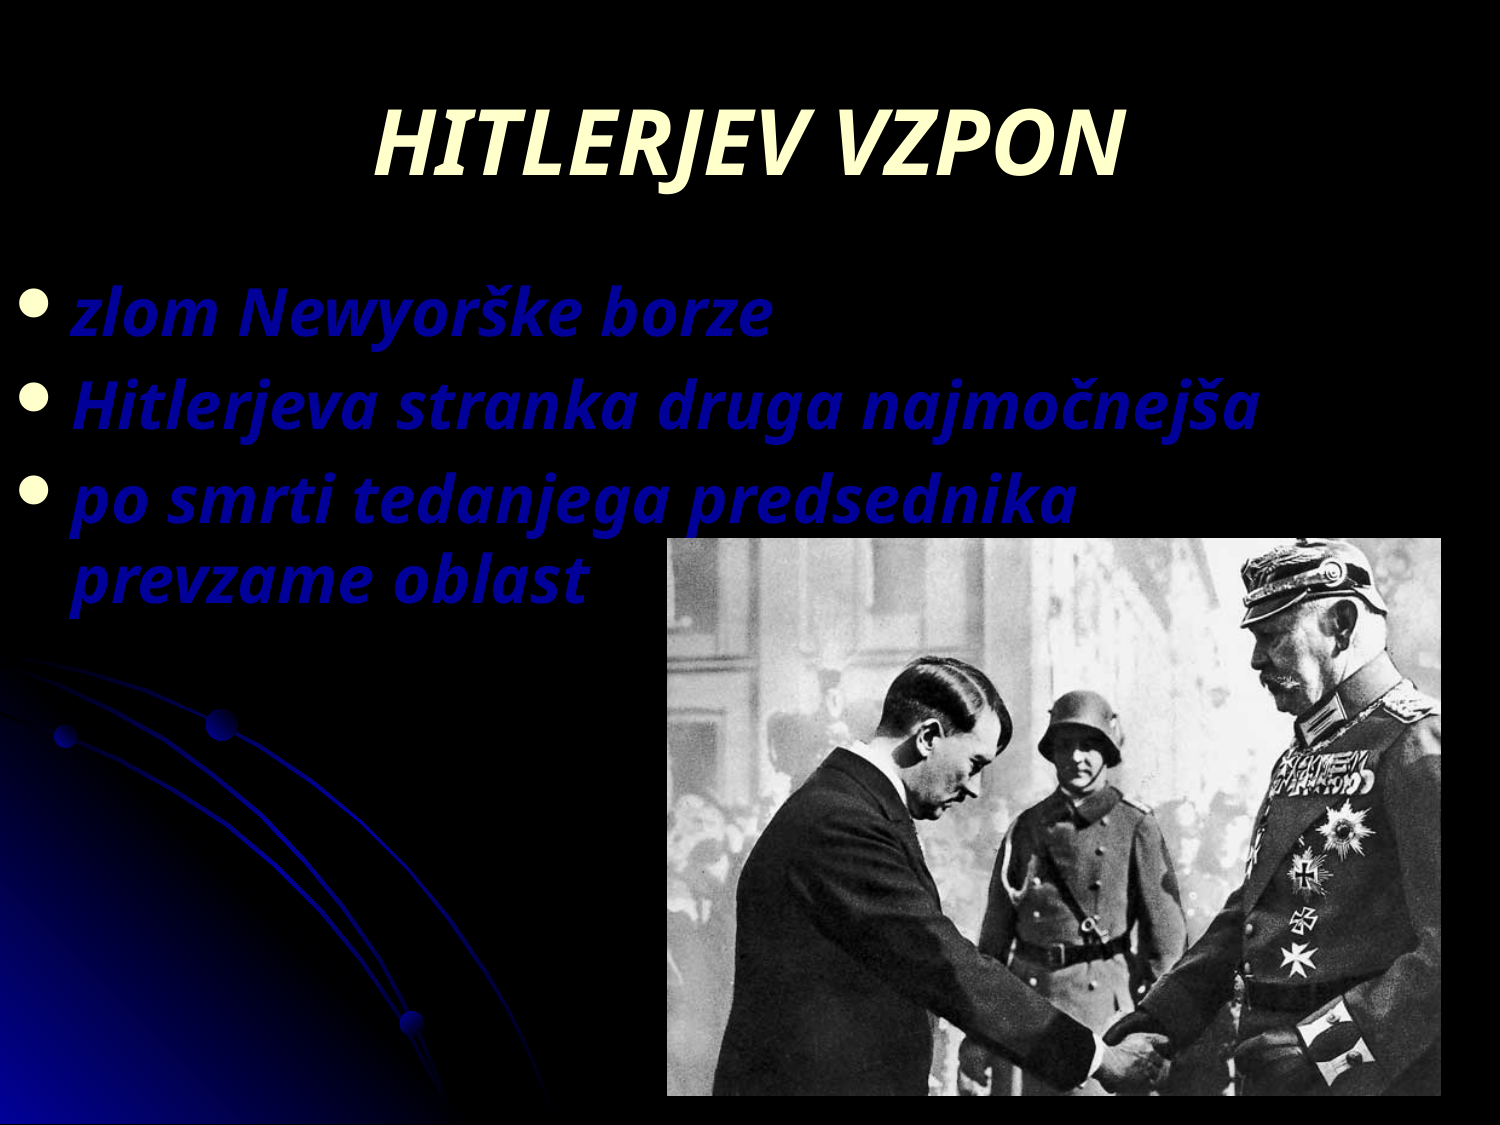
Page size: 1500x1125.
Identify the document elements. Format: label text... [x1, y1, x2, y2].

picture [667, 538, 1441, 1096]
title HITLERJEV VZPON [75, 45, 1425, 233]
list zlom Newyorške borze Hitlerjeva stranka druga najmočnejša po smrti tedanjega predsednika prevzame oblast [0, 262, 1350, 1005]
